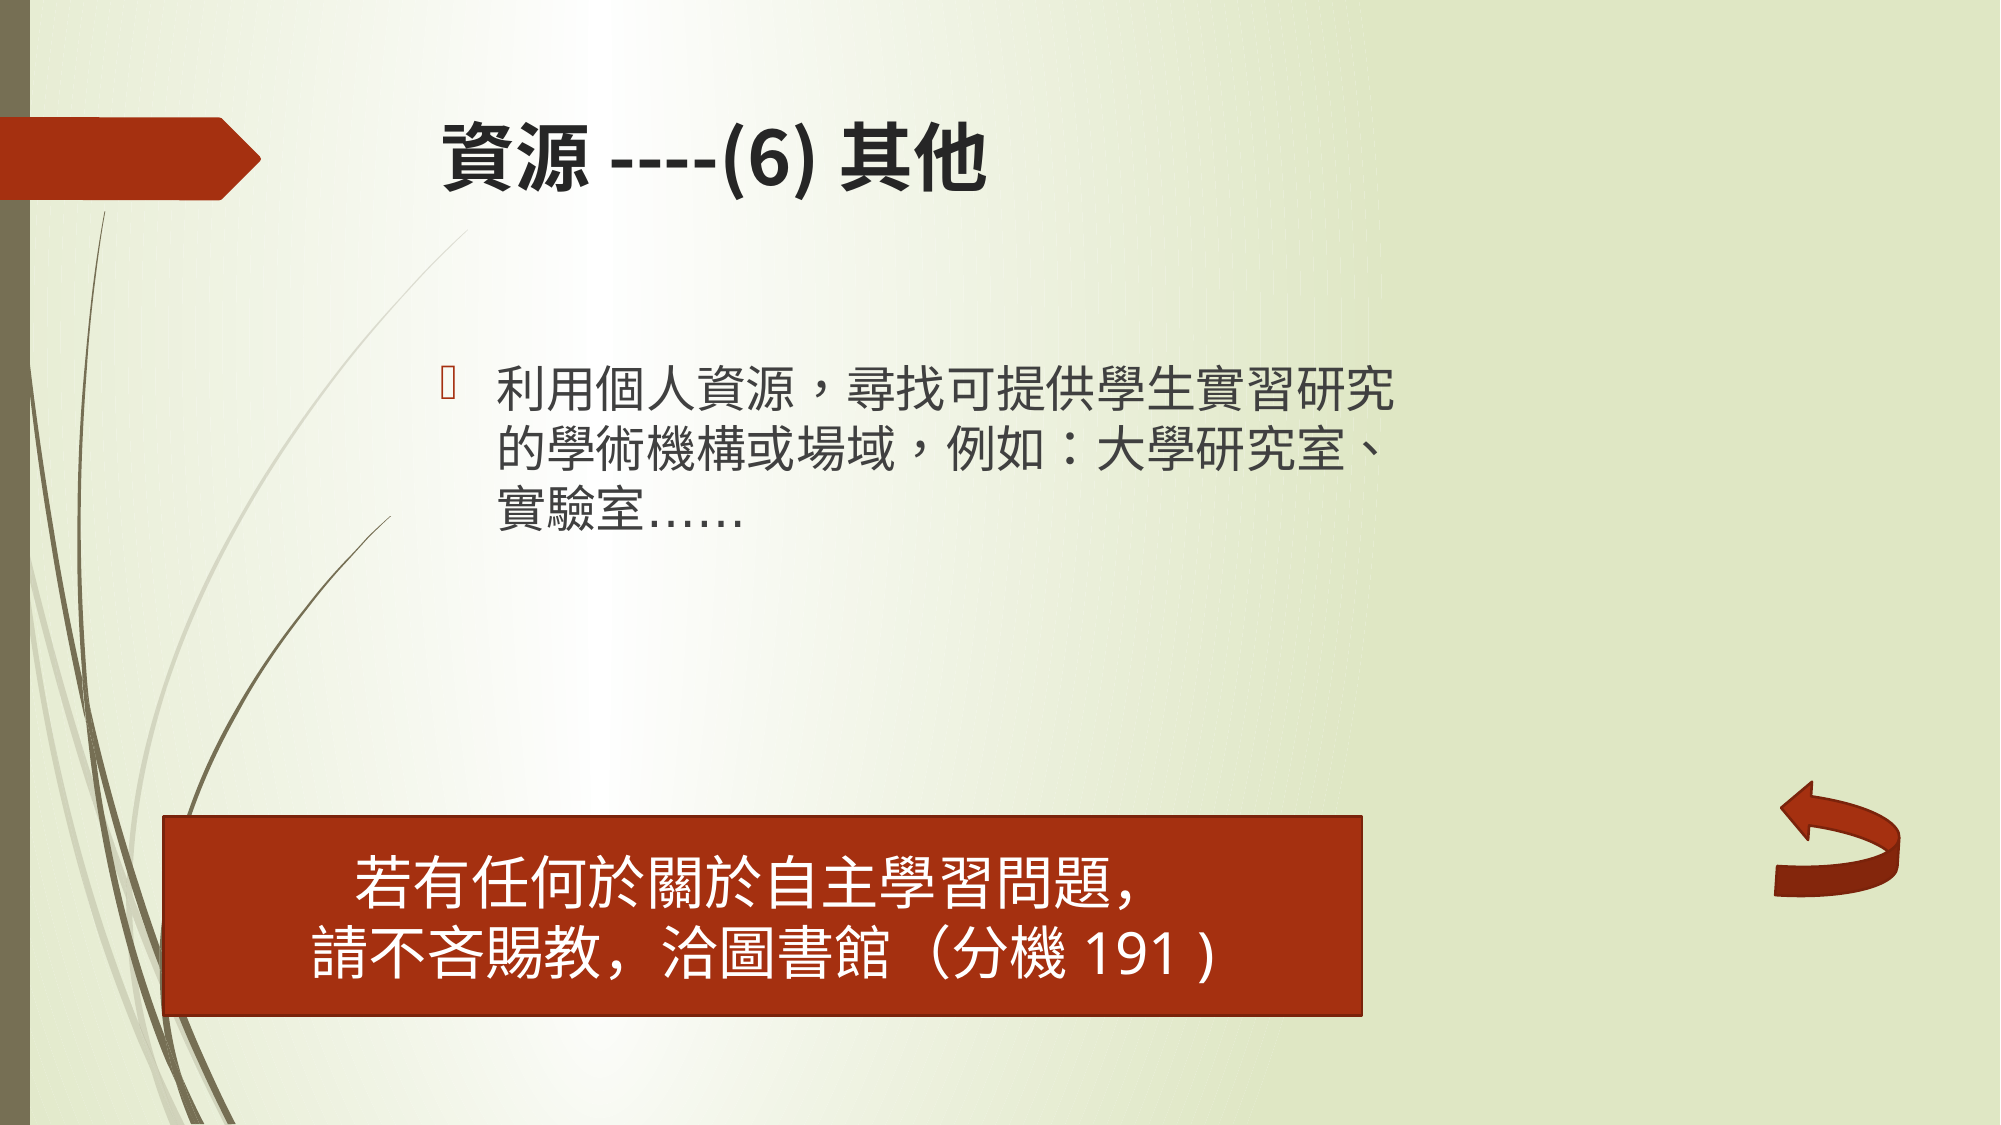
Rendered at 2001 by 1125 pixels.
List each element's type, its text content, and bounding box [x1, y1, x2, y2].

text_box 若有任何於關於自主學習問題， 請不吝賜教，洽圖書館（分機191 ) [163, 816, 1362, 1016]
title 資源----(6)其他 [425, 102, 1888, 313]
list 利用個人資源，尋找可提供學生實習研究的學術機構或場域，例如：大學研究室、實驗室…… [424, 350, 1434, 970]
text_box [1775, 781, 1900, 896]
